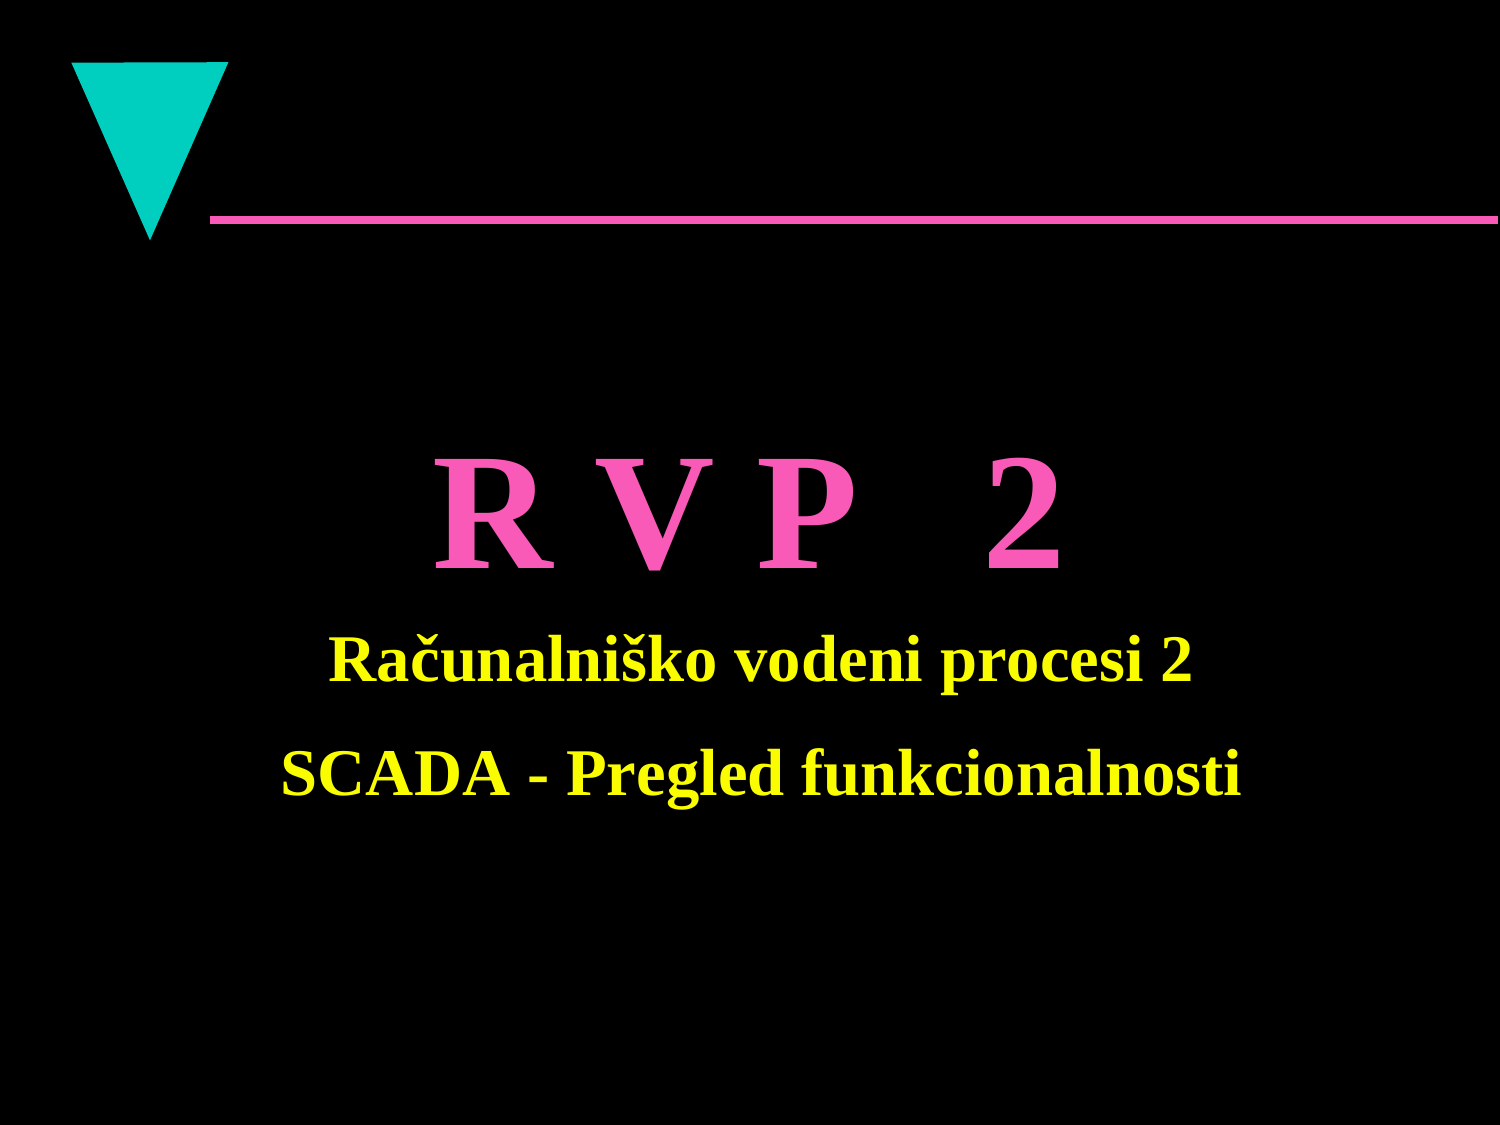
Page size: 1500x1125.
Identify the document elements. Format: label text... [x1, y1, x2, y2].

text_box Računalniško vodeni procesi 2 SCADA - Pregled funkcionalnosti [128, 616, 1397, 818]
list R V P 2 [115, 416, 1384, 612]
